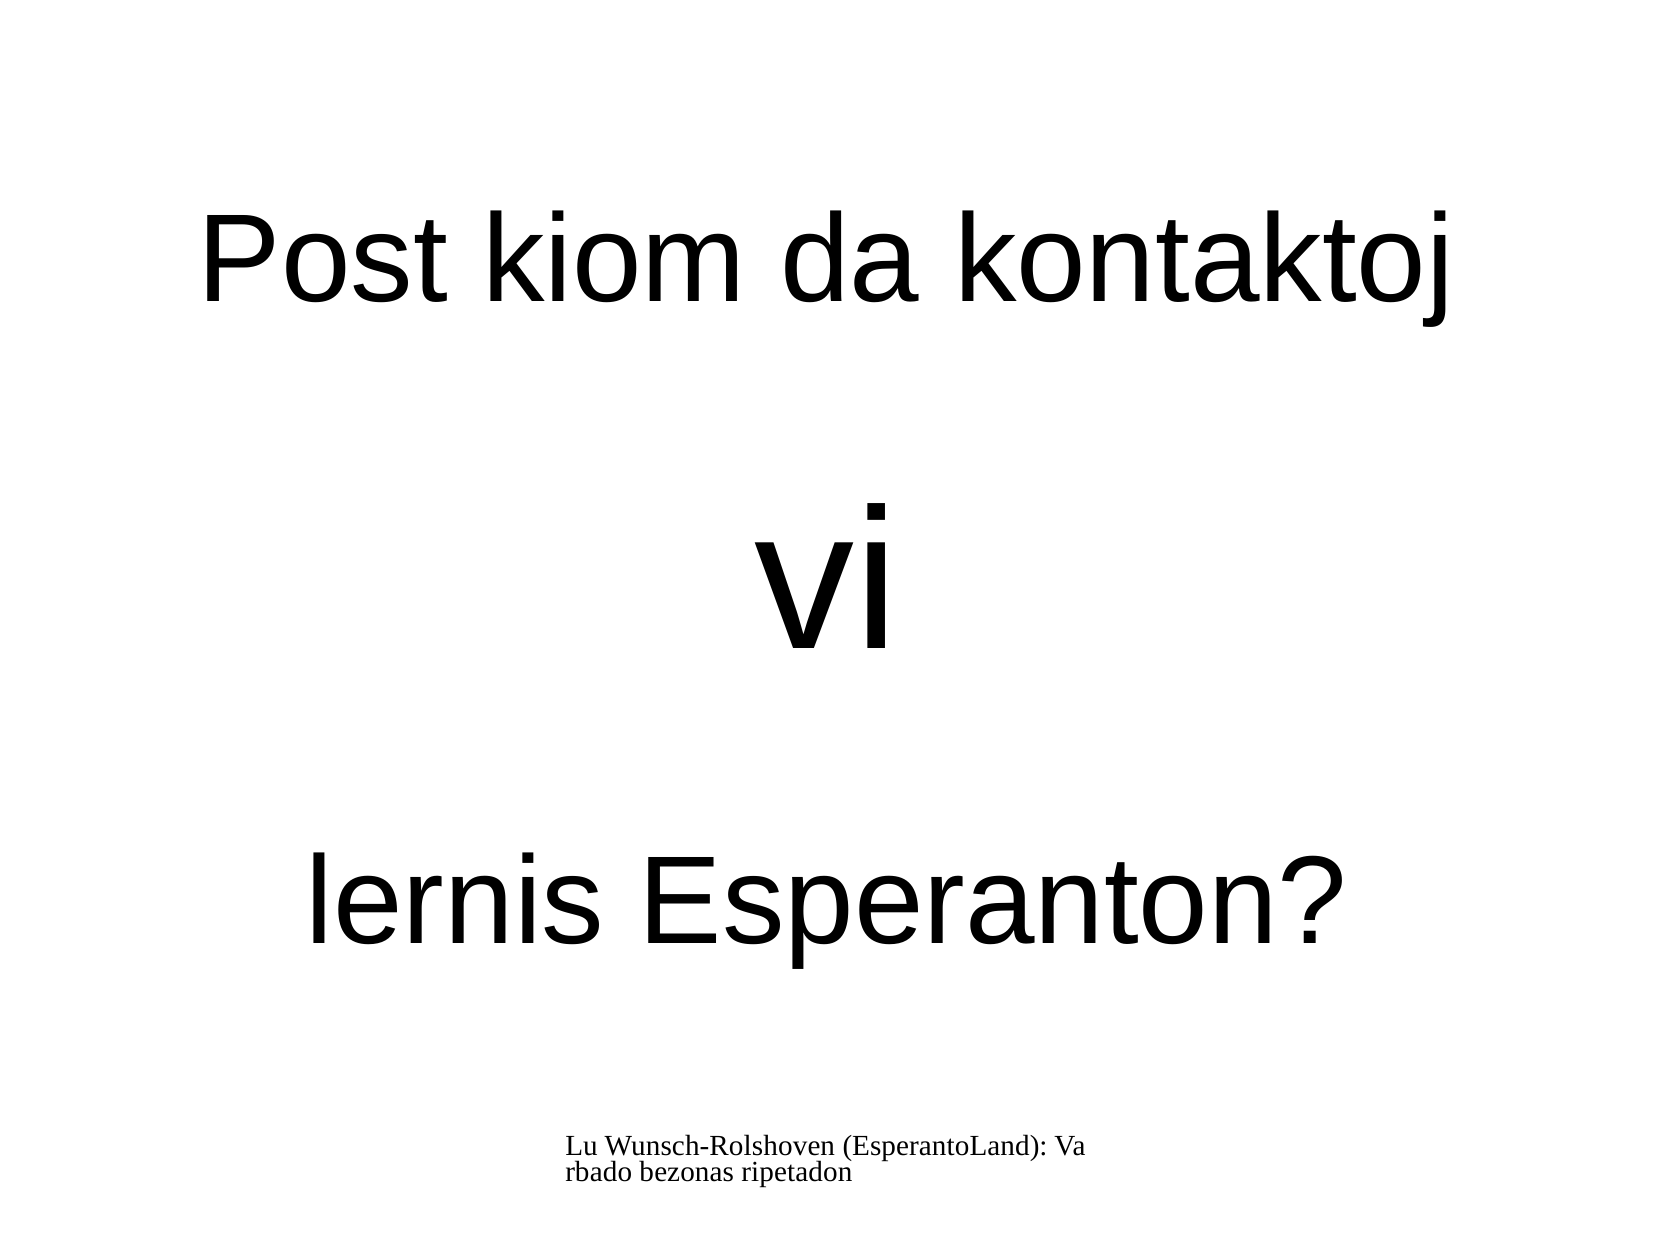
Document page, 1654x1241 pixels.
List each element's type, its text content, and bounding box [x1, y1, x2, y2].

subtitle Post kiom da kontaktoj vi lernis Esperanton? [82, 56, 1571, 1102]
